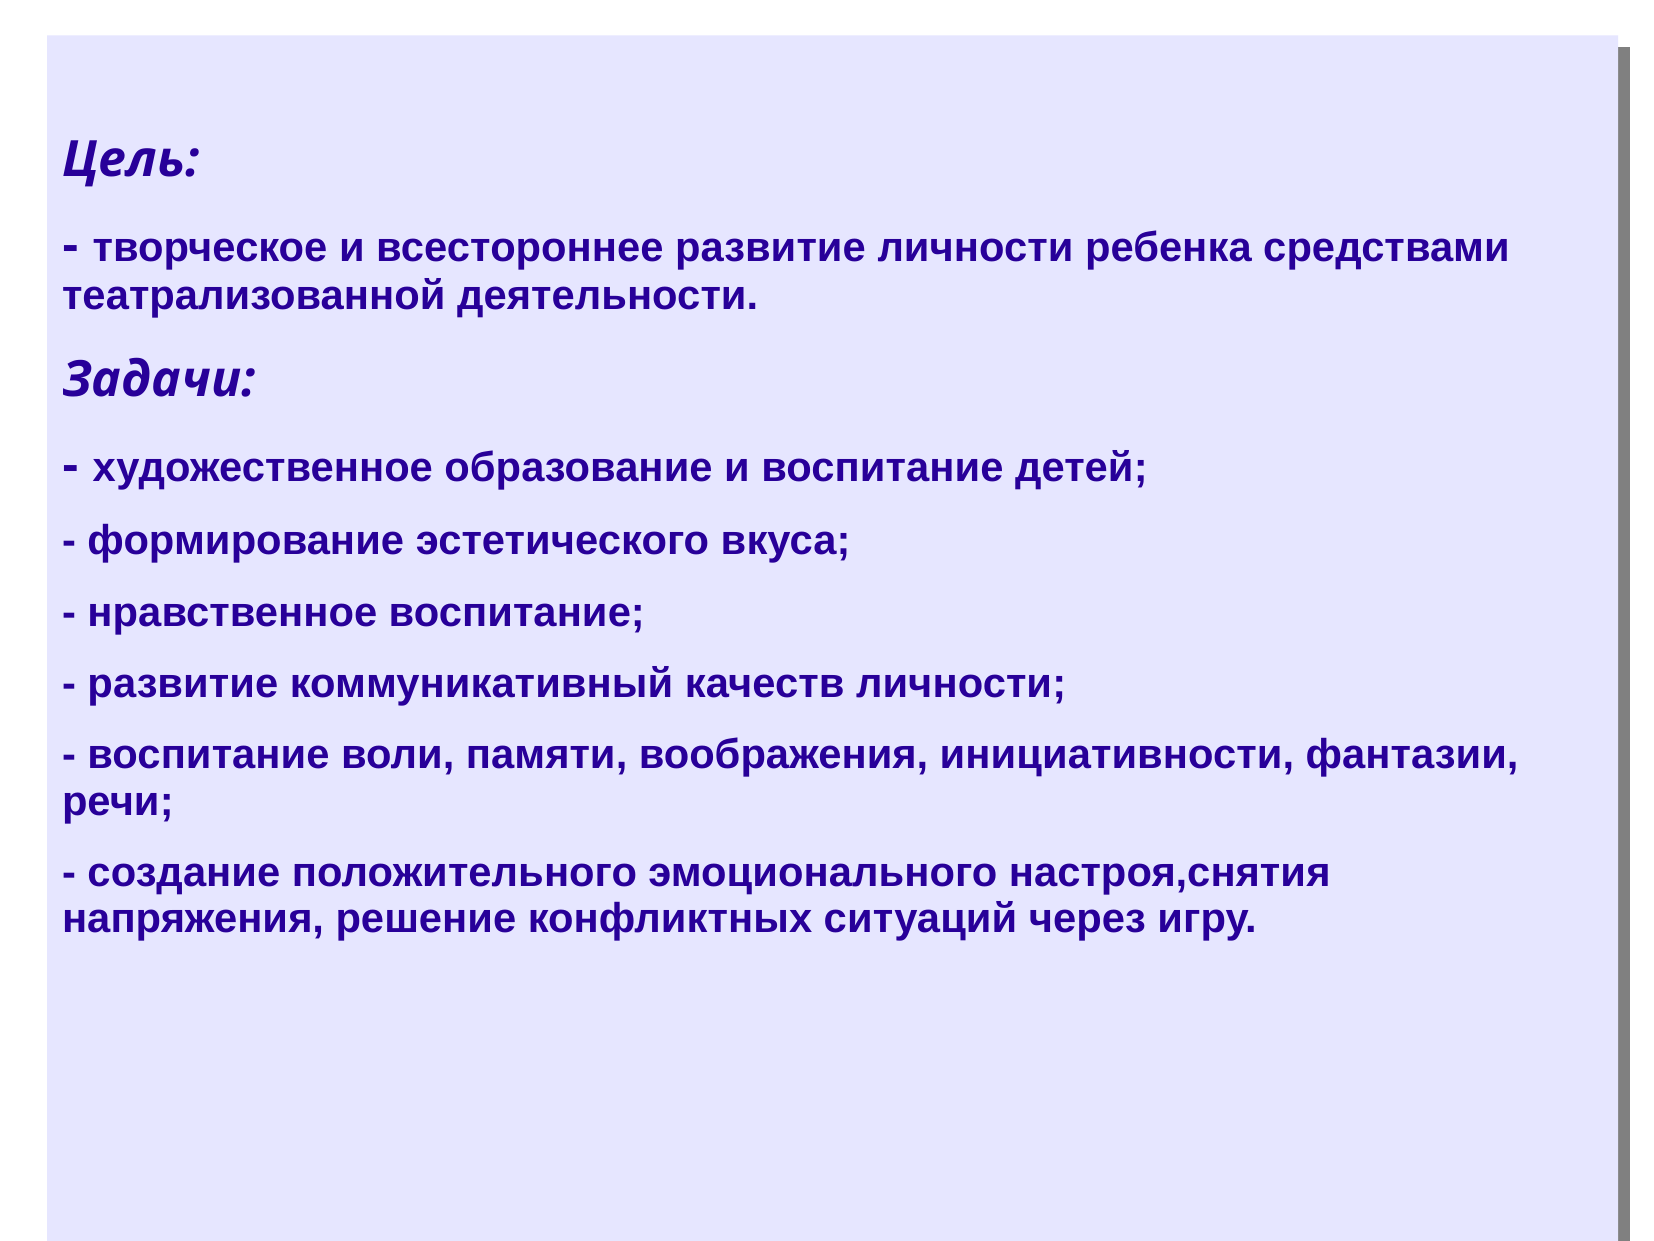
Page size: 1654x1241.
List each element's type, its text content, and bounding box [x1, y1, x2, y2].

text_box Цель: - творческое и всестороннее развитие личности ребенка средствами театрализованной деятельности. Задачи: - художественное образование и воспитание детей; - формирование эстетического вкуса; - нравственное воспитание; - развитие коммуникативный качеств личности; - воспитание воли, памяти, воображения, инициативности, фантазии, речи; - создание положительного эмоционального настроя,снятия напряжения, решение конфликтных ситуаций через игру. [47, 35, 1619, 1241]
